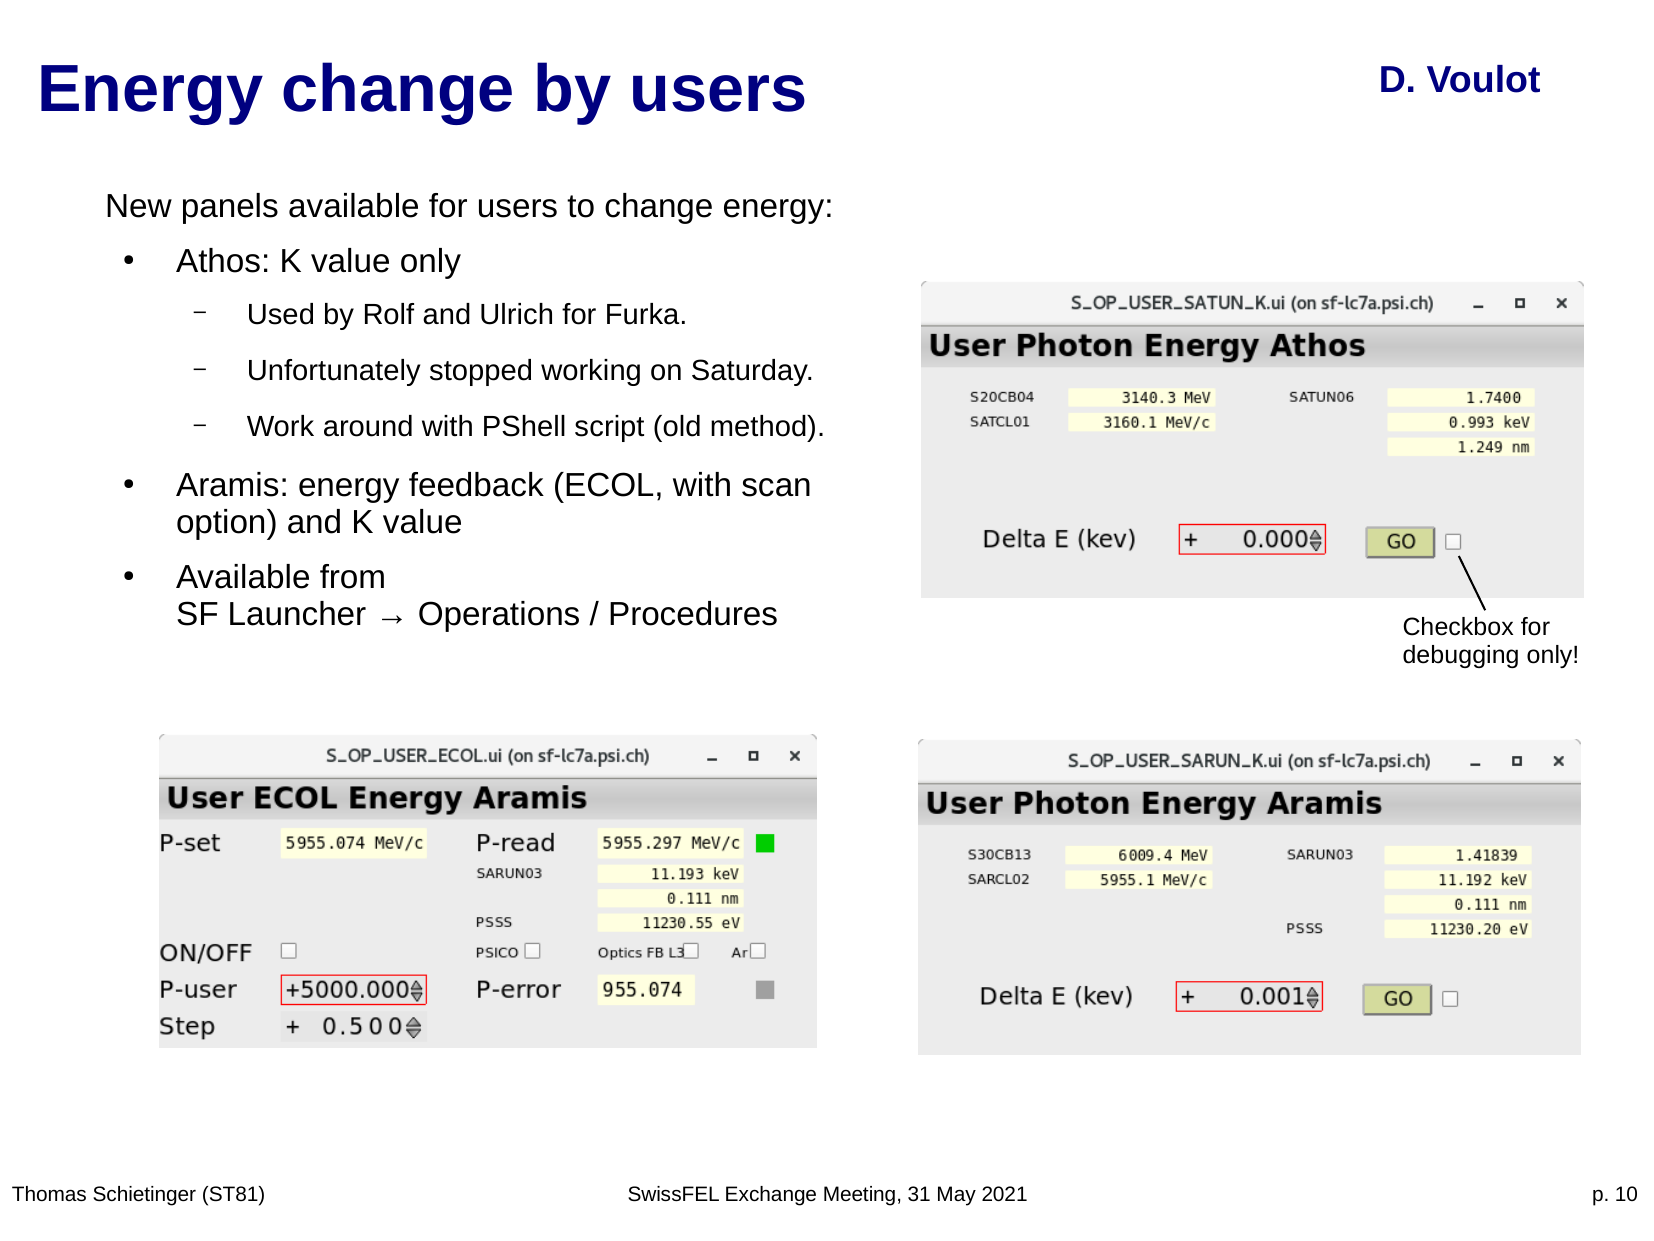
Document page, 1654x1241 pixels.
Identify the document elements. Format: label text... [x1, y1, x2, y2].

picture [918, 739, 1581, 1055]
text_box Checkbox for debugging only! [1387, 605, 1595, 677]
text_box D. Voulot [1364, 51, 1558, 109]
picture [921, 281, 1584, 598]
picture [159, 734, 817, 1048]
list New panels available for users to change energy: Athos: K value only Used by Rolf and Ulrich for Furka. Unfortunately stopped working on Saturday. Work around with PShell script (old method). Aramis: energy feedback (ECOL, with scan option) and K value Available from SF Launcher → Operations / Procedures [105, 187, 1594, 1107]
title Energy change by users [37, 19, 1276, 158]
